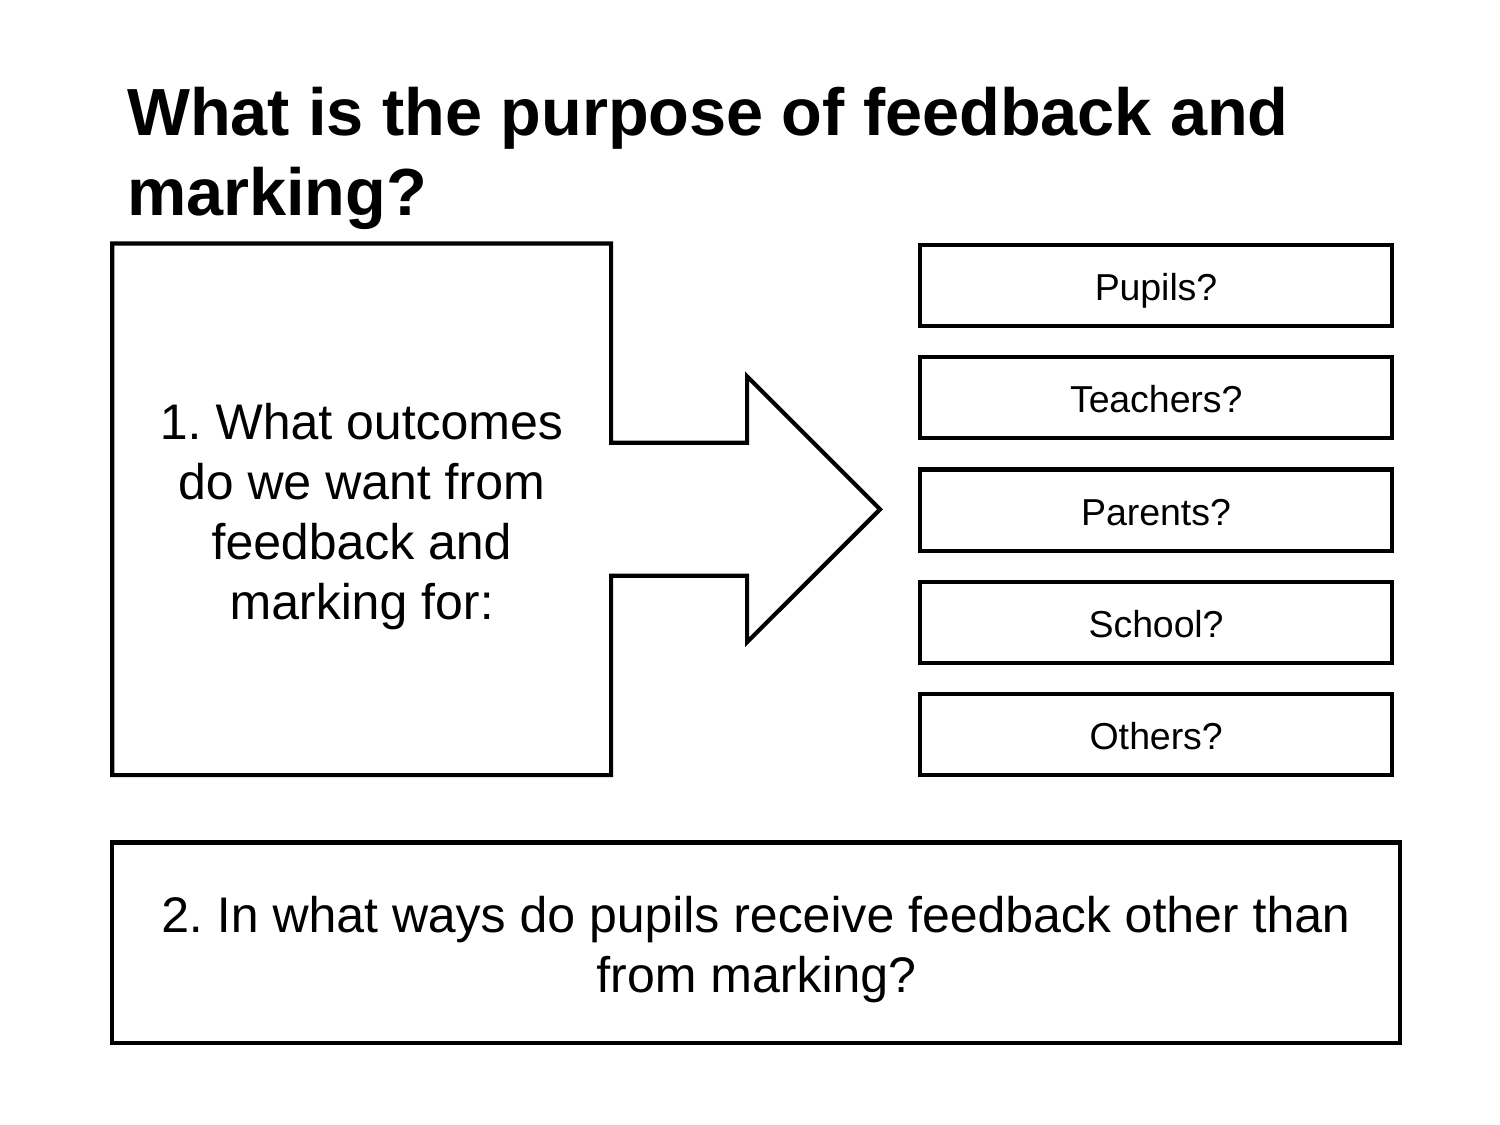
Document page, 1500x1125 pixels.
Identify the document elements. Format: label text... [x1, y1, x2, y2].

text_box Pupils? [920, 245, 1392, 326]
text_box Others? [920, 694, 1392, 775]
text_box 2. In what ways do pupils receive feedback other than from marking? [112, 843, 1400, 1043]
text_box 1. What outcomes do we want from feedback and marking for: [112, 243, 881, 776]
title What is the purpose of feedback and marking? [112, 54, 1388, 244]
text_box School? [920, 582, 1392, 663]
text_box Parents? [920, 470, 1392, 551]
text_box Teachers? [920, 357, 1392, 438]
